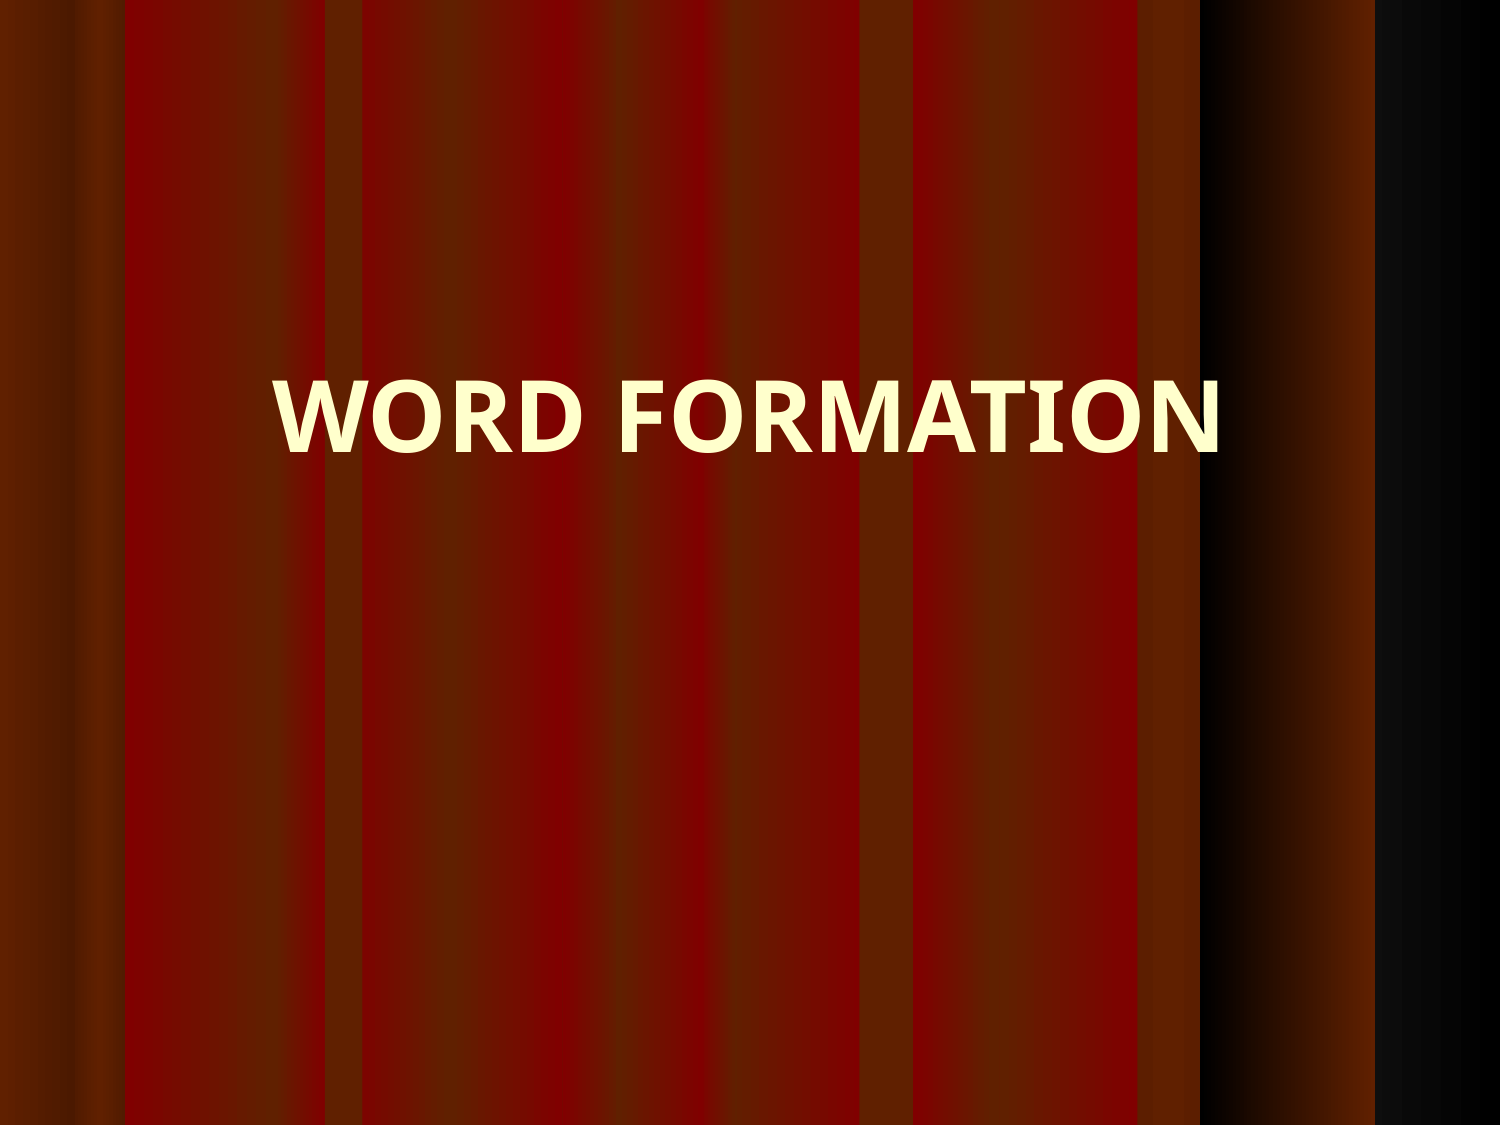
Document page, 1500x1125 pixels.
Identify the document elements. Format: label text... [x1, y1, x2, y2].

title WORD FORMATION [112, 310, 1388, 515]
